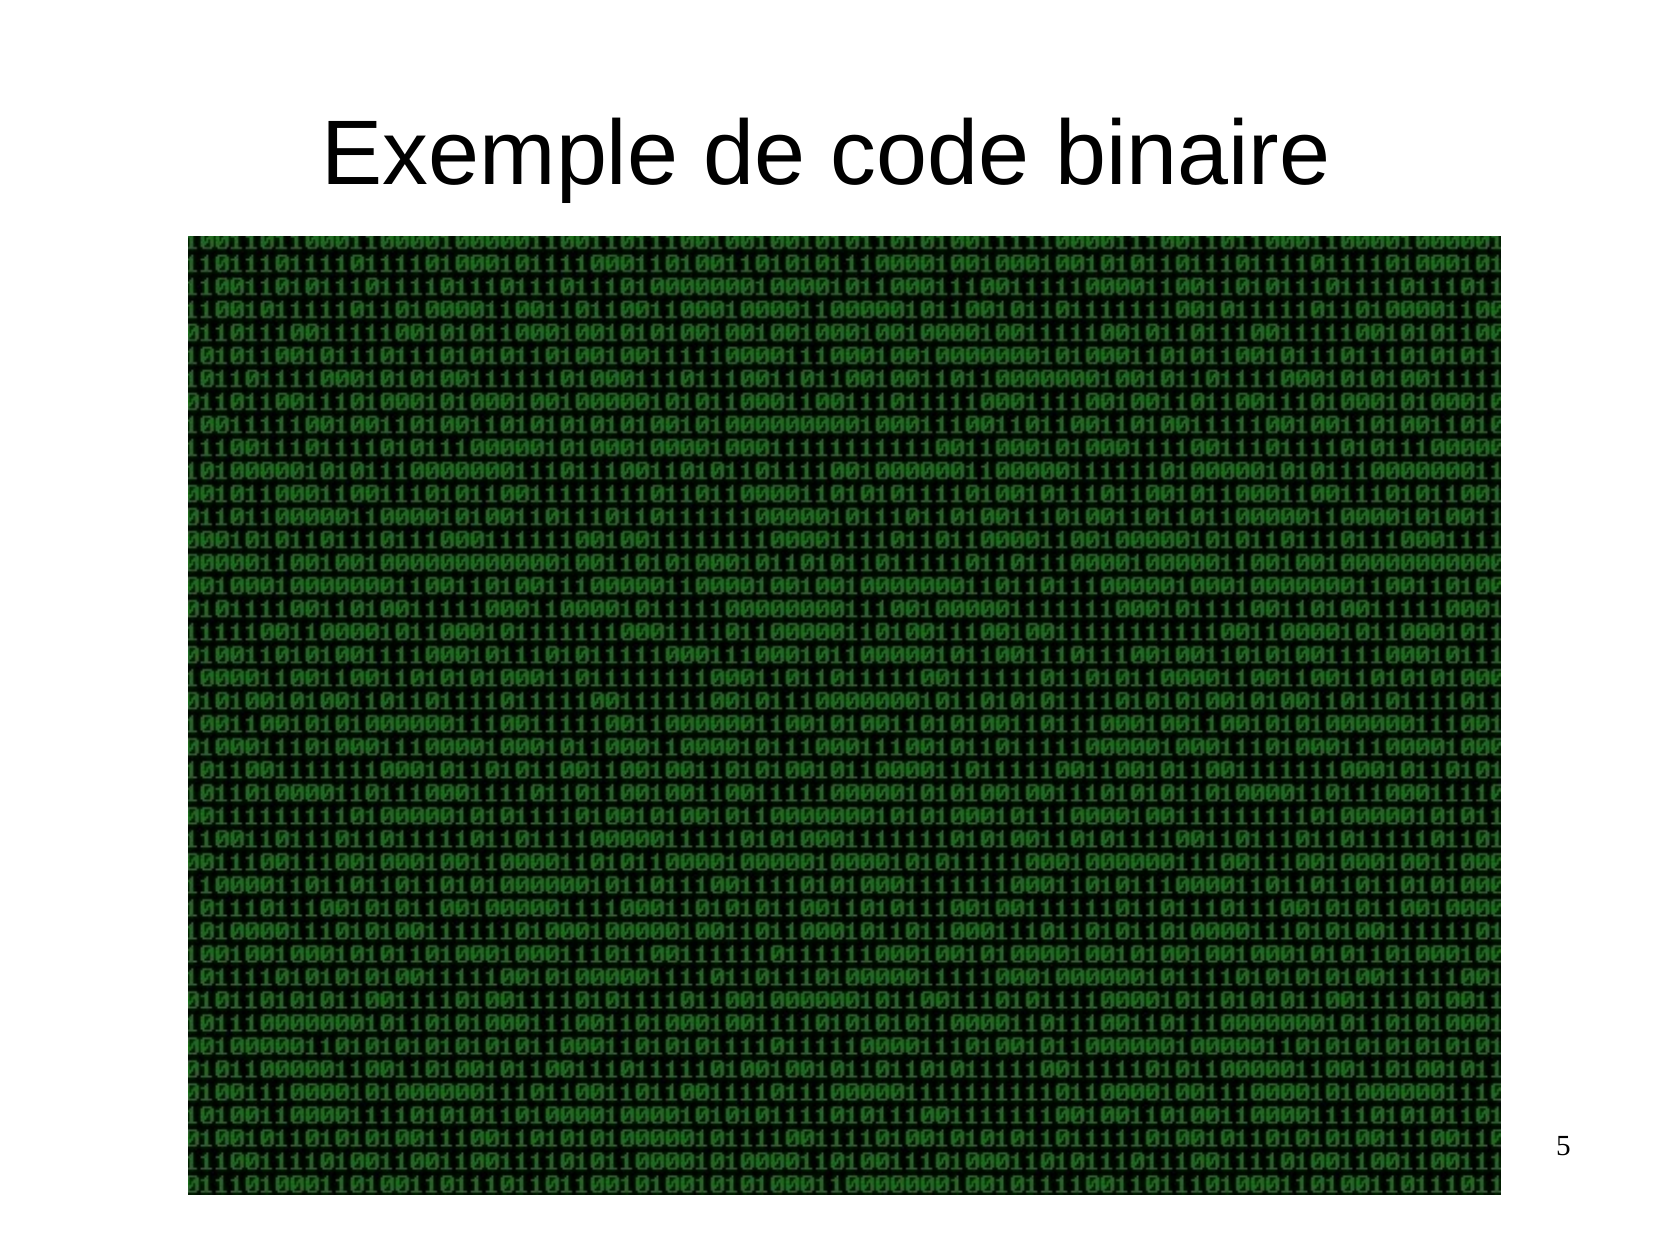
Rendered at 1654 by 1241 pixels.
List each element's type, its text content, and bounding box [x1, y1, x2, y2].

picture [188, 236, 1501, 1195]
title Exemple de code binaire [82, 49, 1571, 257]
